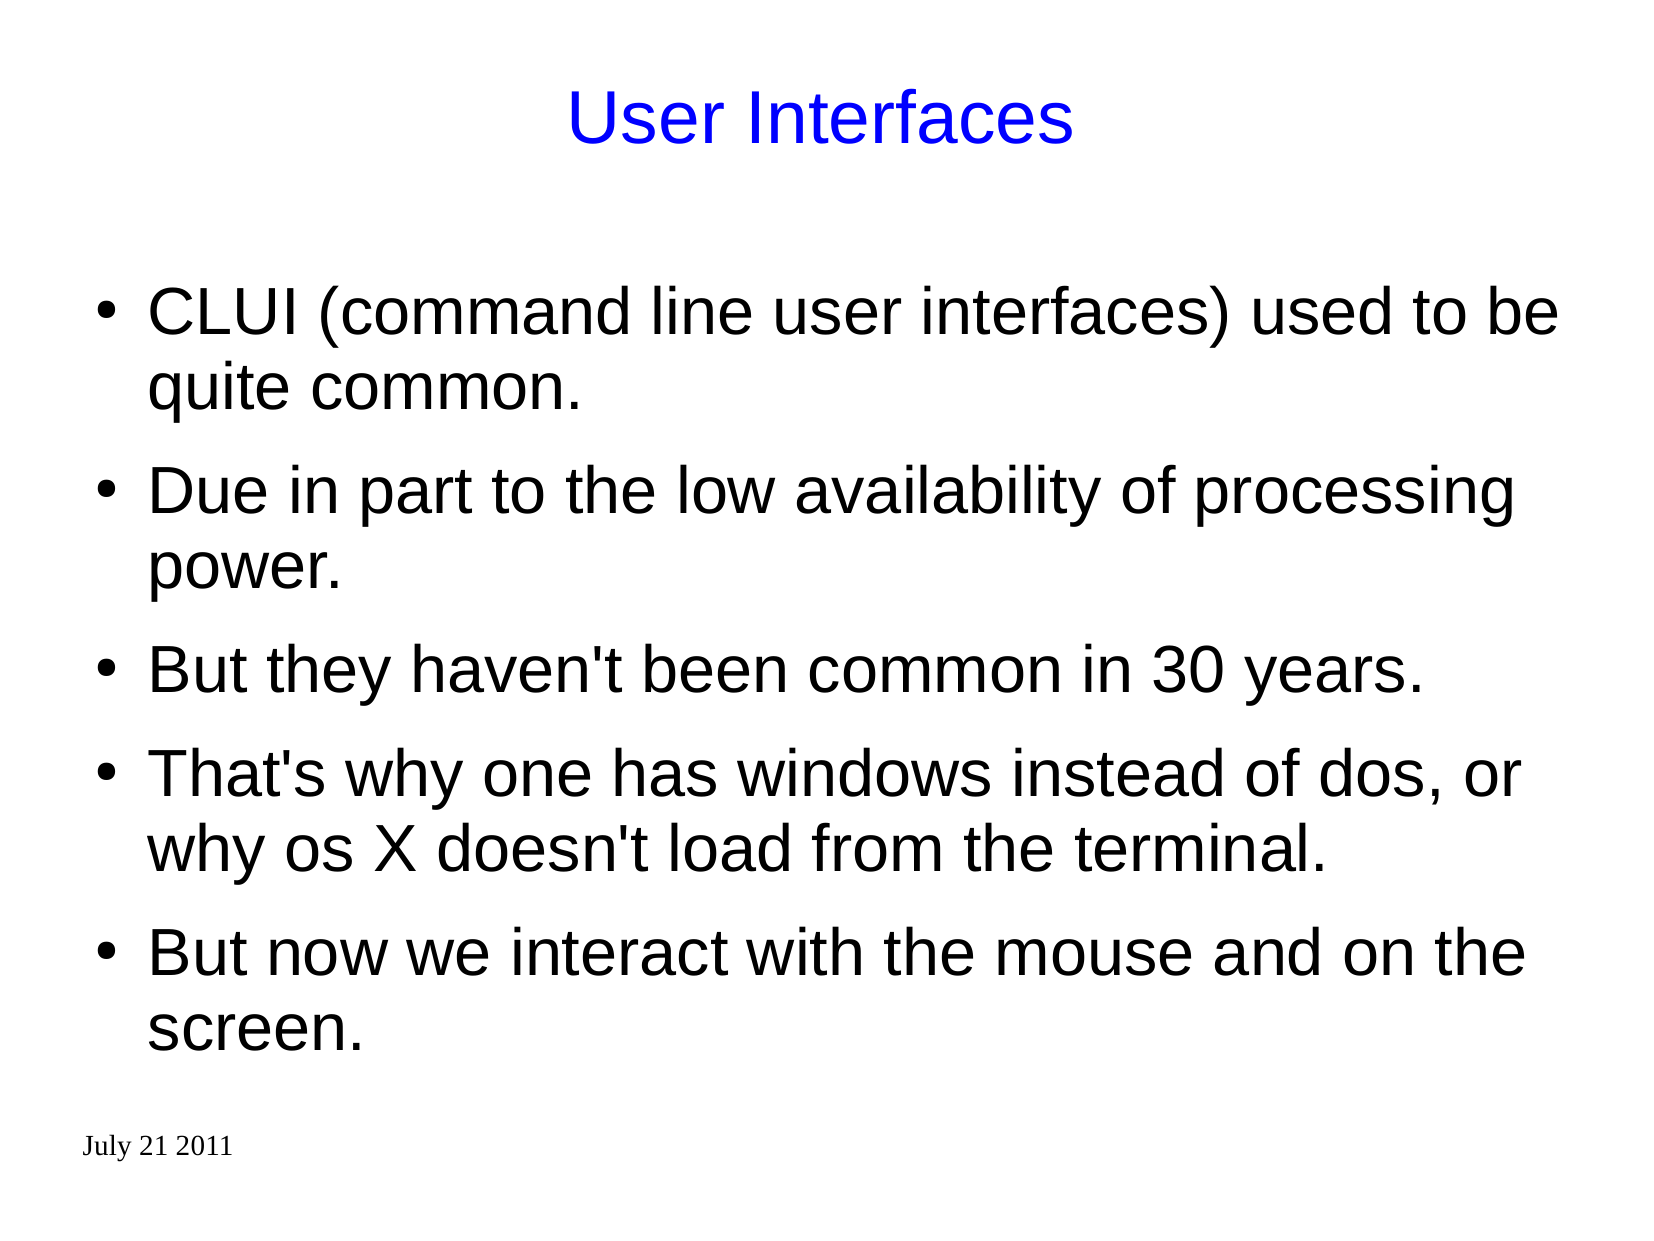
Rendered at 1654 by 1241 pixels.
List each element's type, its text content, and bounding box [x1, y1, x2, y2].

title User Interfaces [76, 58, 1565, 178]
list CLUI (command line user interfaces) used to be quite common. Due in part to the low availability of processing power. But they haven't been common in 30 years. That's why one has windows instead of dos, or why os X doesn't load from the terminal. But now we interact with the mouse and on the screen. [76, 274, 1565, 1093]
